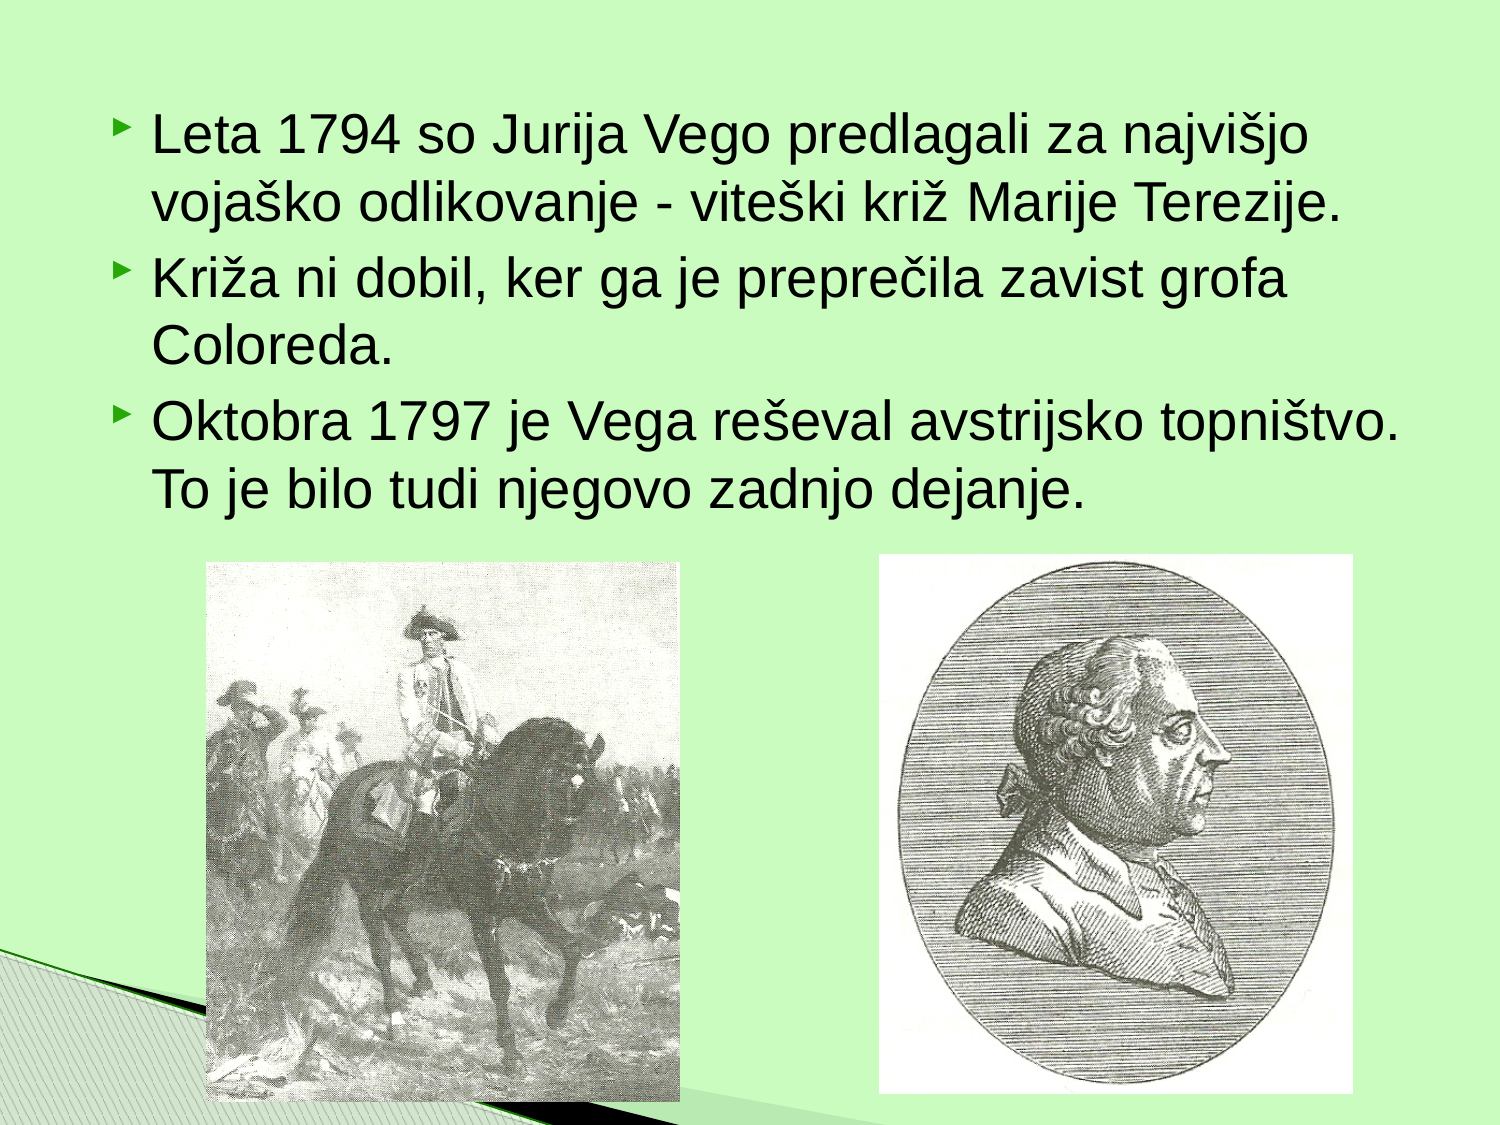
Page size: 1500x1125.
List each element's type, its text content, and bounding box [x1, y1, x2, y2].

picture [206, 562, 680, 1103]
picture [879, 554, 1353, 1094]
list Leta 1794 so Jurija Vego predlagali za najvišjo vojaško odlikovanje - viteški križ Marije Terezije. Križa ni dobil, ker ga je preprečila zavist grofa Coloreda. Oktobra 1797 je Vega reševal avstrijsko topništvo. To je bilo tudi njegovo zadnjo dejanje. [76, 90, 1427, 833]
